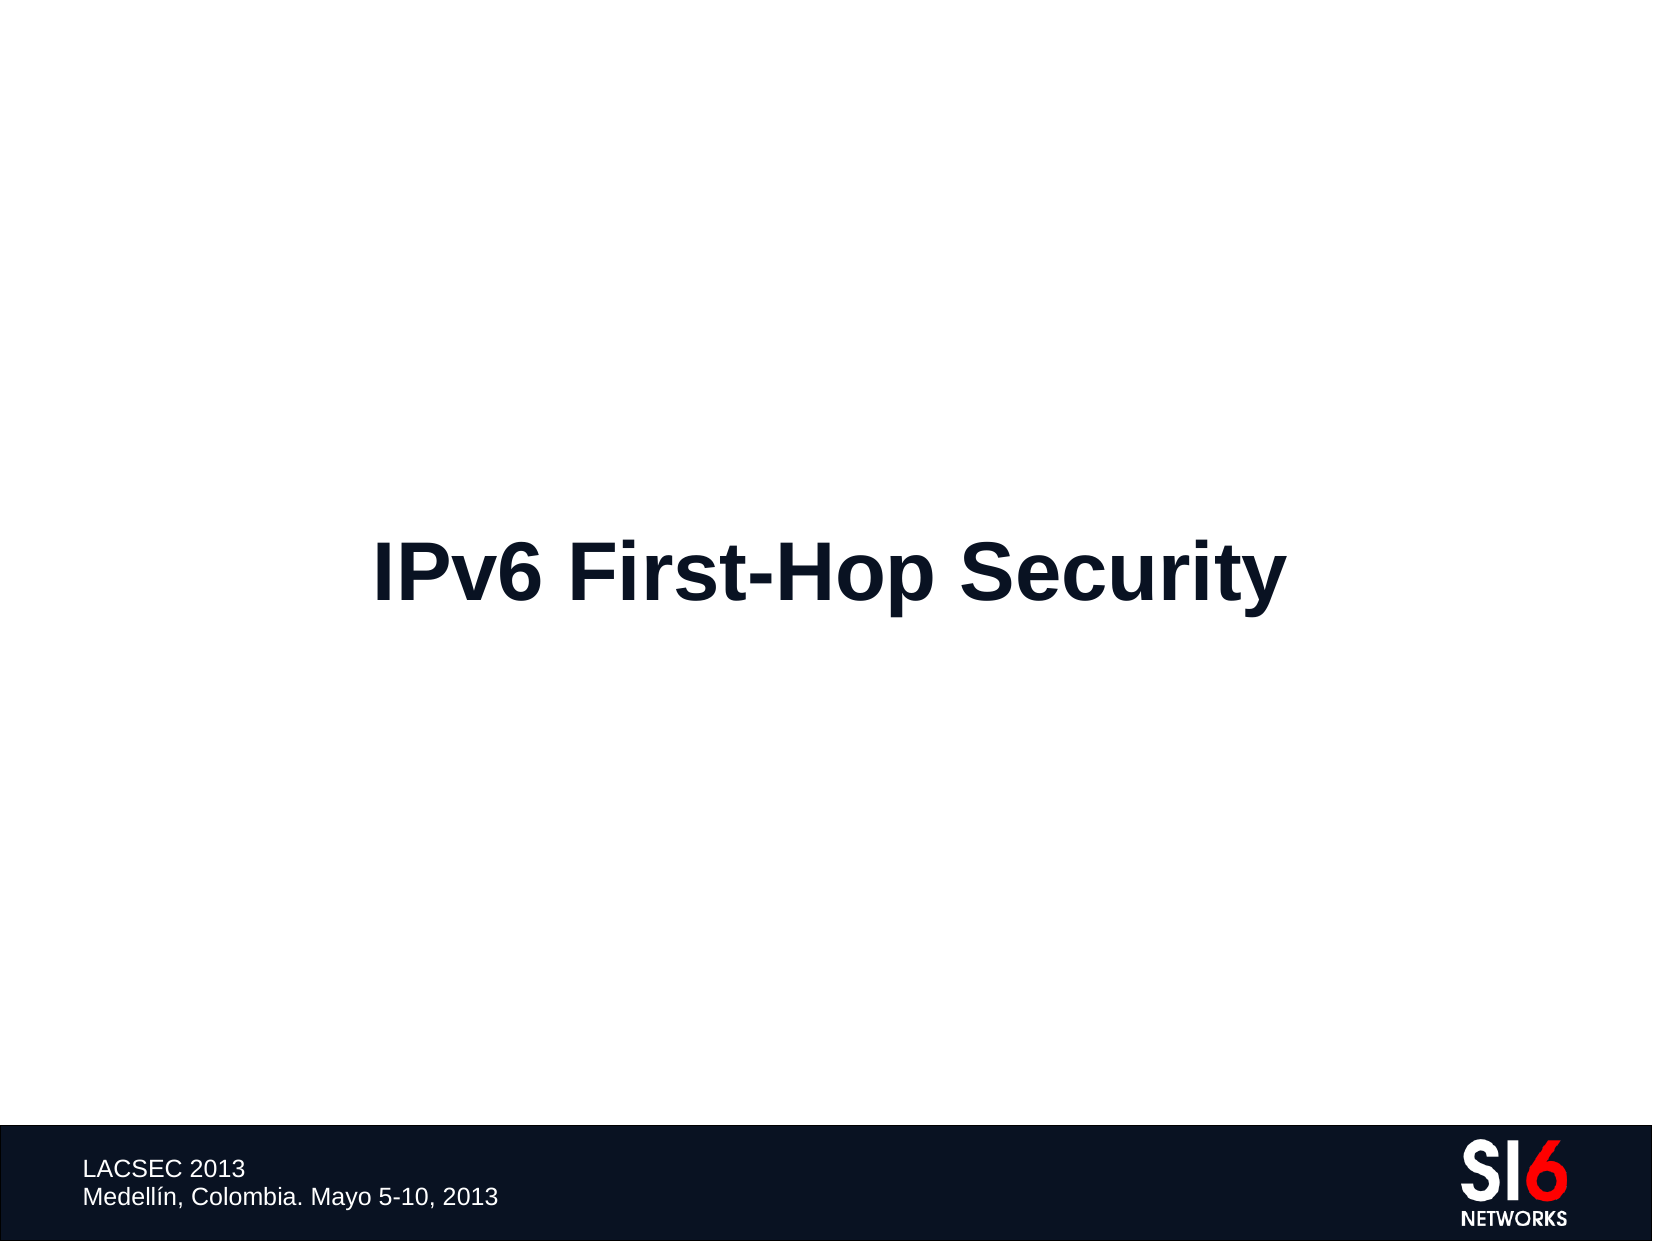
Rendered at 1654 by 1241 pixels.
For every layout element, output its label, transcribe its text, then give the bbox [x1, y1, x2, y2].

title IPv6 First-Hop Security [86, 467, 1576, 676]
picture [1461, 1139, 1567, 1226]
